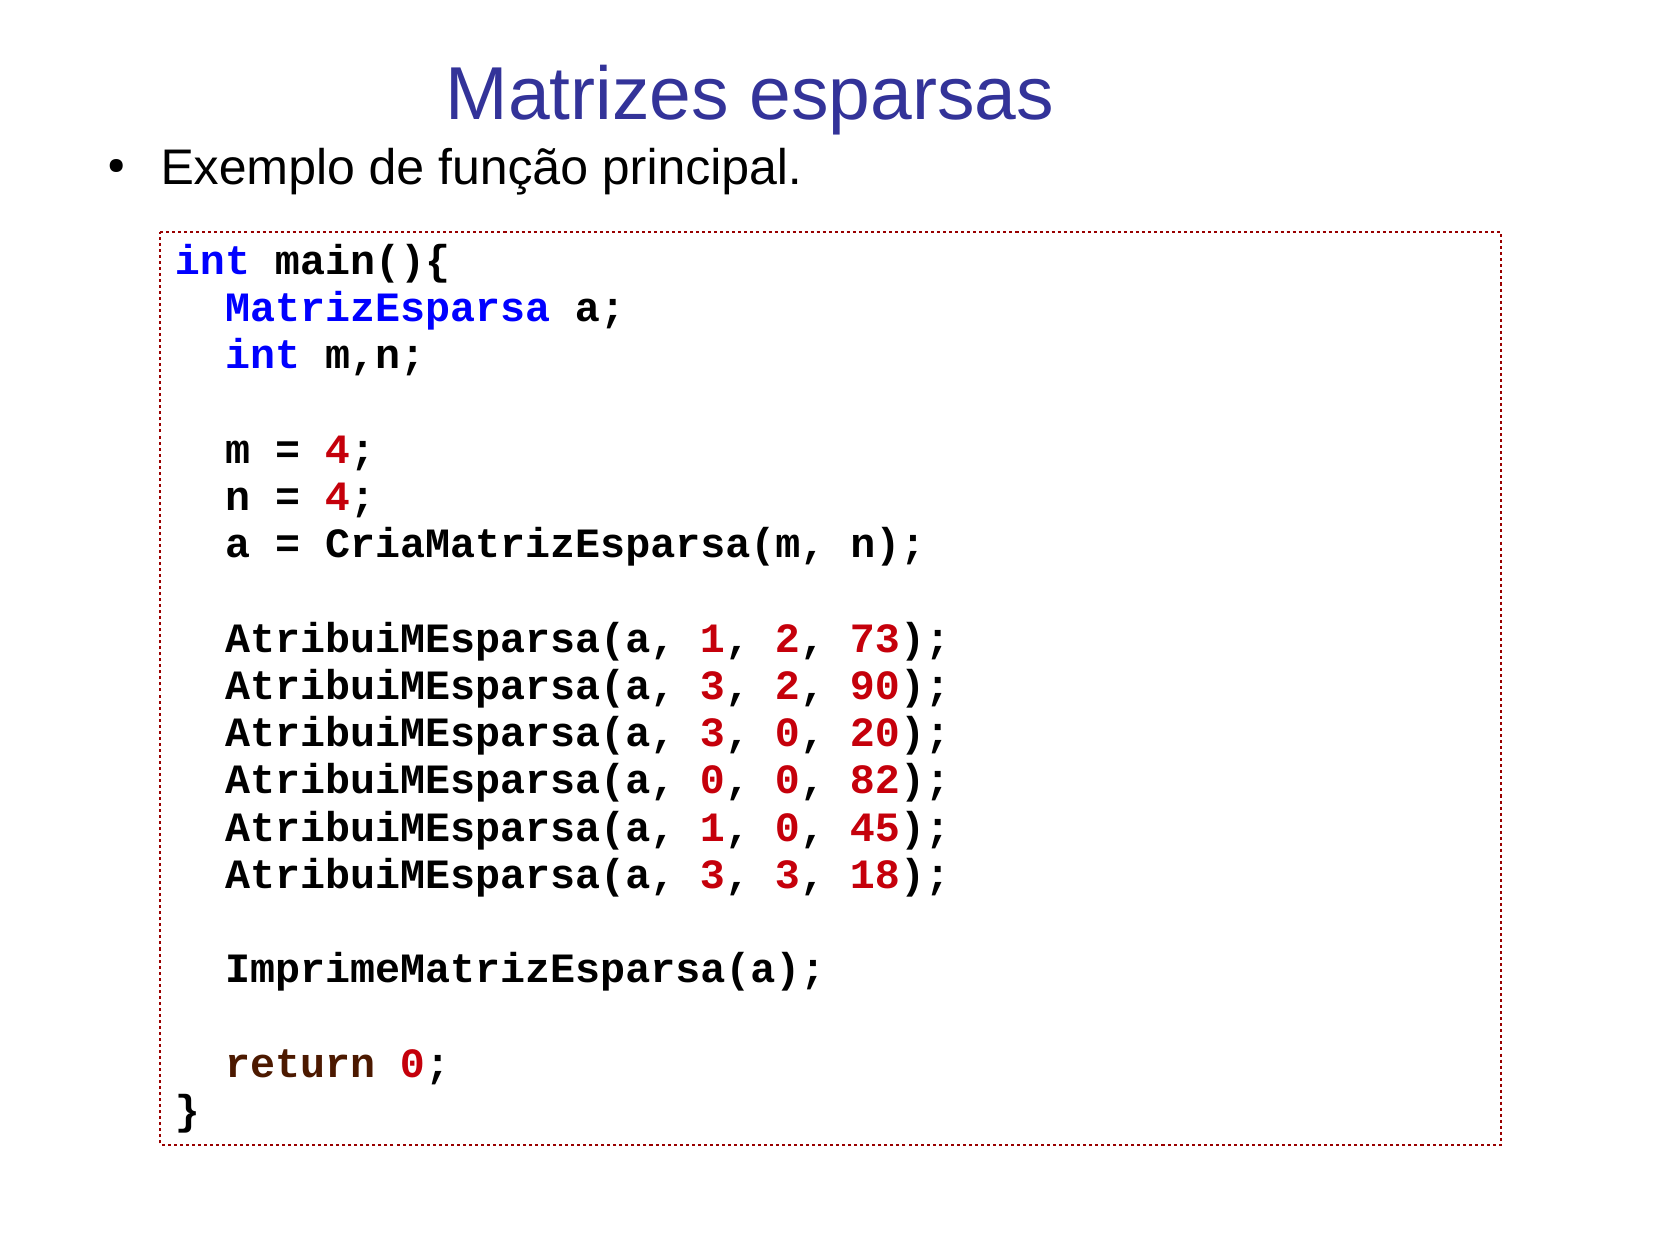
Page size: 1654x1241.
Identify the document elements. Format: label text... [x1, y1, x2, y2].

title Matrizes esparsas [75, 0, 1426, 131]
list Exemplo de função principal. [75, 131, 1426, 243]
text_box int main(){ MatrizEsparsa a; int m,n; m = 4; n = 4; a = CriaMatrizEsparsa(m, n); AtribuiMEsparsa(a, 1, 2, 73); AtribuiMEsparsa(a, 3, 2, 90); AtribuiMEsparsa(a, 3, 0, 20); AtribuiMEsparsa(a, 0, 0, 82); AtribuiMEsparsa(a, 1, 0, 45); AtribuiMEsparsa(a, 3, 3, 18); ImprimeMatrizEsparsa(a); return 0; } [160, 231, 1501, 1145]
